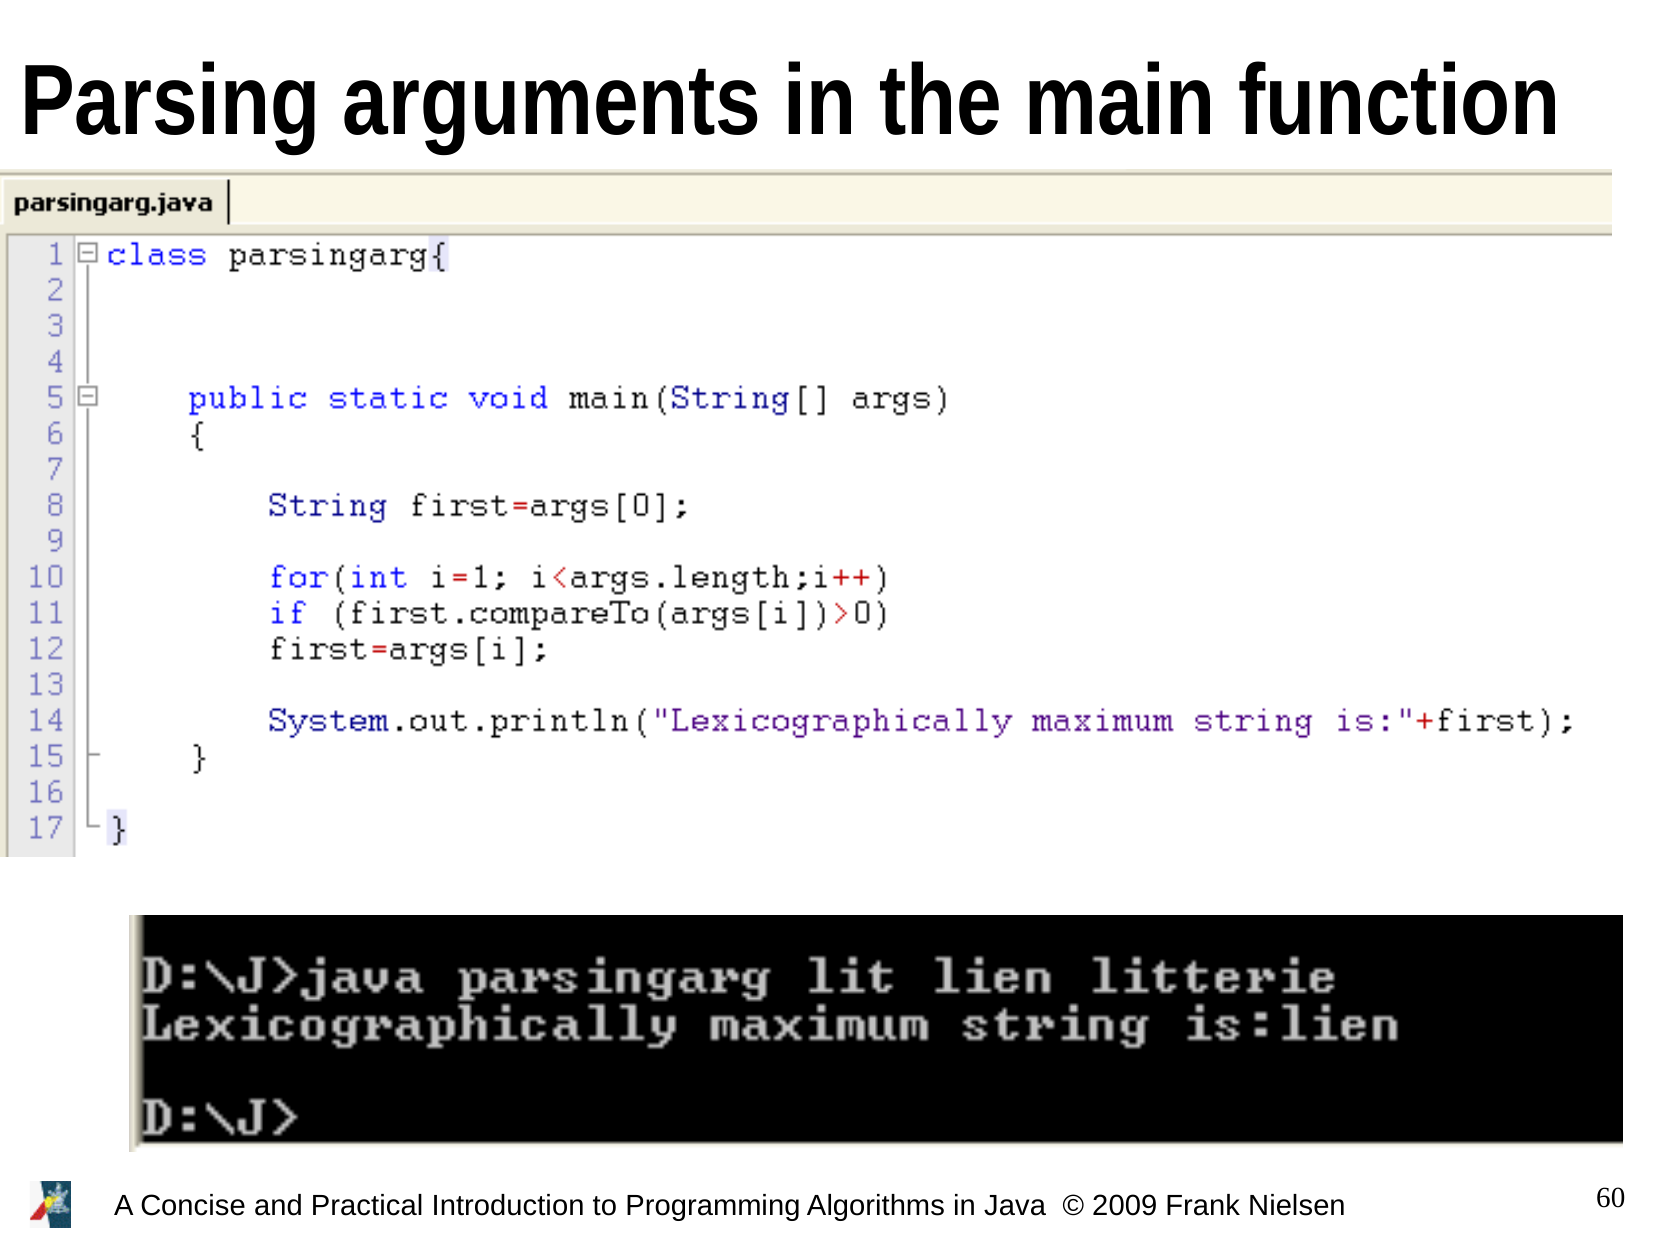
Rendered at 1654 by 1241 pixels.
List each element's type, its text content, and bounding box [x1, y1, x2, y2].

text_box Parsing arguments in the main function [5, 33, 1578, 163]
picture [129, 915, 1623, 1152]
picture [0, 169, 1612, 857]
picture [29, 1181, 71, 1228]
